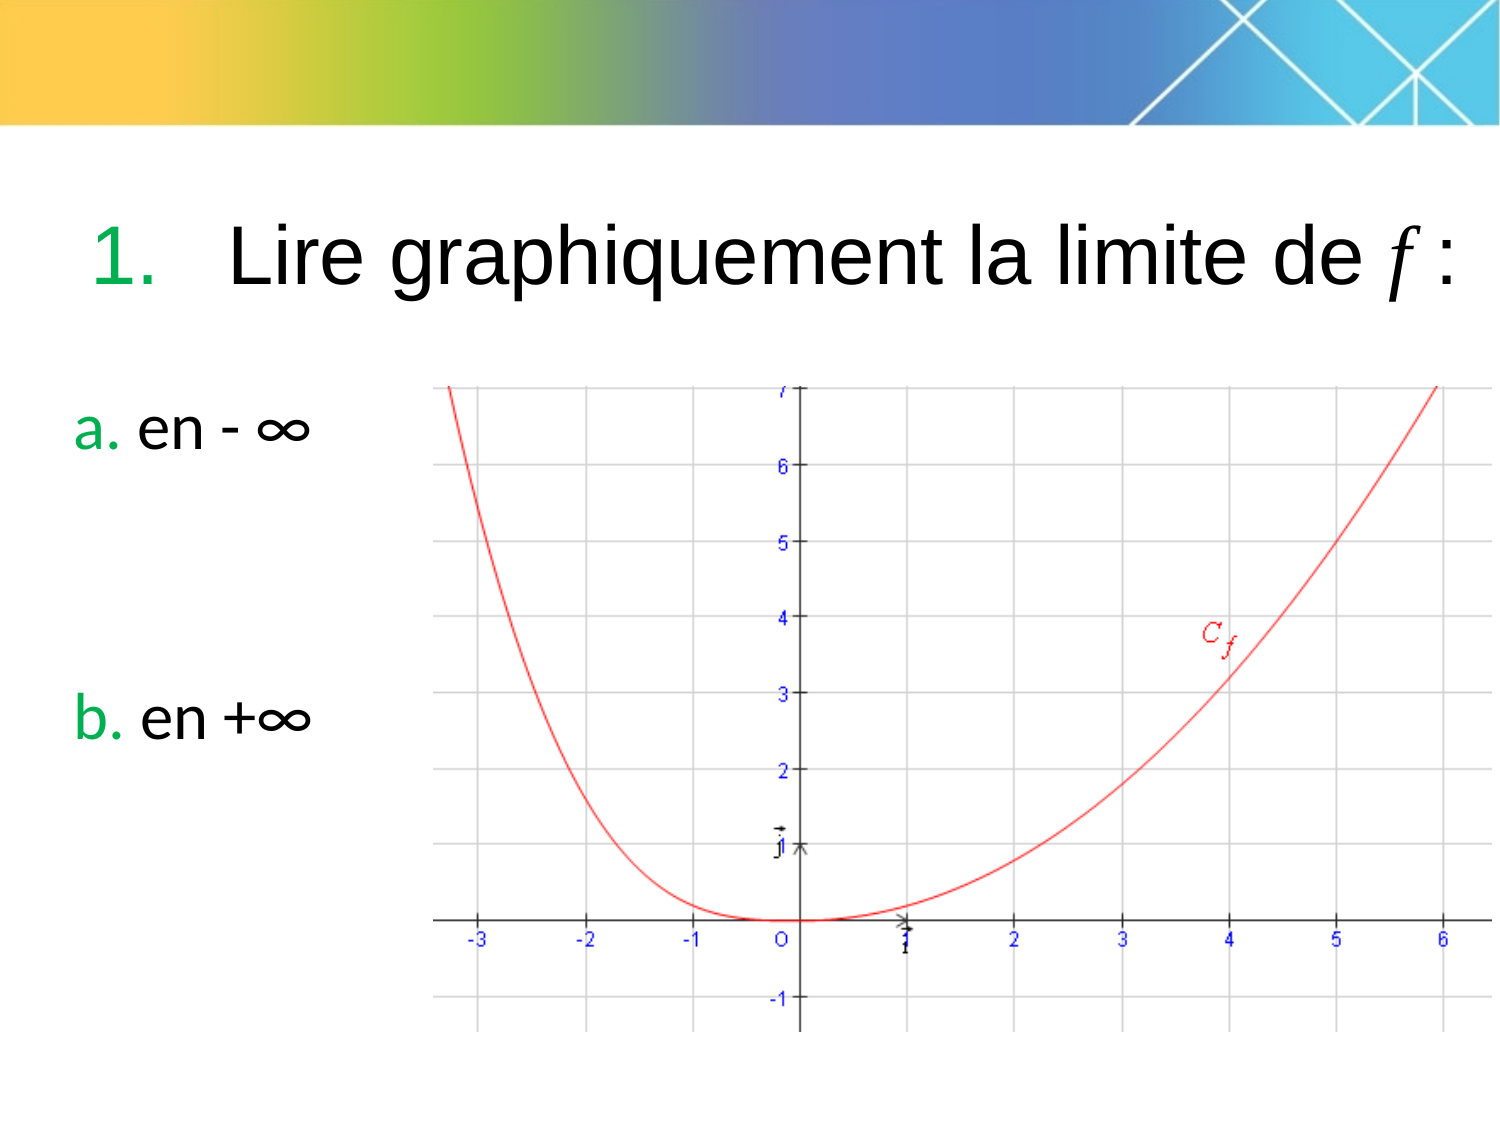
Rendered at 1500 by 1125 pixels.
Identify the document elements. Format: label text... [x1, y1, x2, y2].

picture [0, 0, 1500, 127]
text_box a. en - ∞ b. en +∞ [58, 375, 446, 920]
picture [433, 386, 1492, 1032]
text_box Lire graphiquement la limite de f : [75, 164, 1500, 338]
